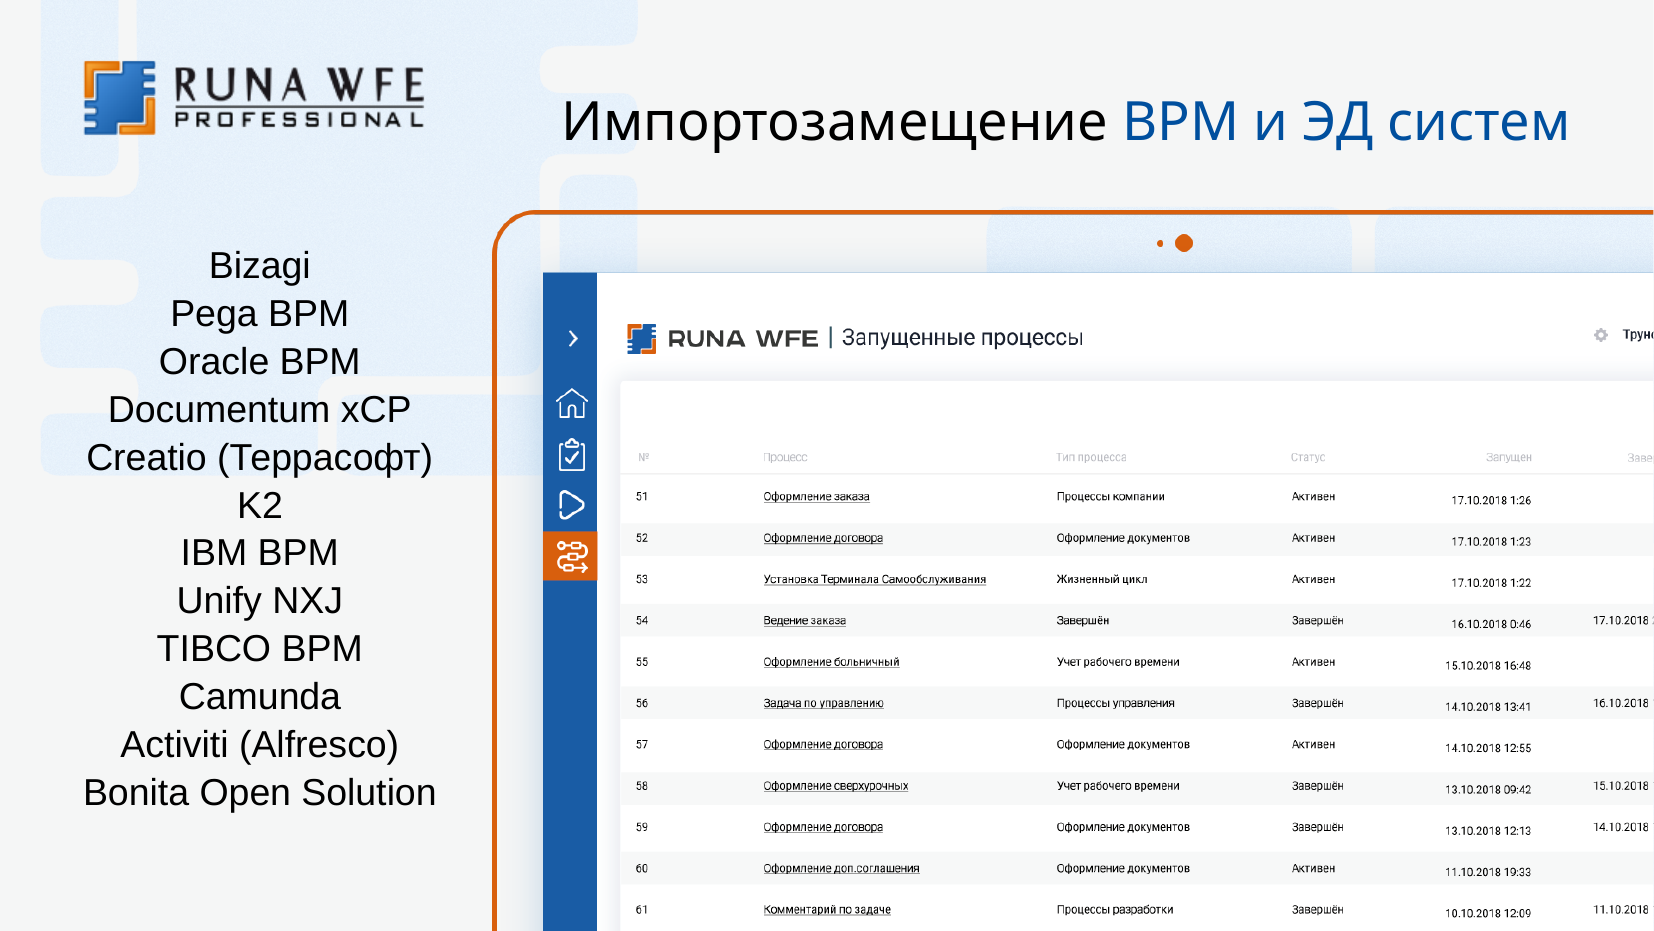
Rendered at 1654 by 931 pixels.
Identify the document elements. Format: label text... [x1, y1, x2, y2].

subtitle Bizagi Pega BPM Oracle BPM Documentum xCP Creatio (Террасофт) K2 IBM BPM Unify NXJ TIBCO BPM Camunda Activiti (Alfresco) Bonita Open Solution [82, 202, 438, 908]
title Импортозамещение BPM и ЭД систем [484, 66, 1571, 172]
picture [0, 0, 1654, 931]
